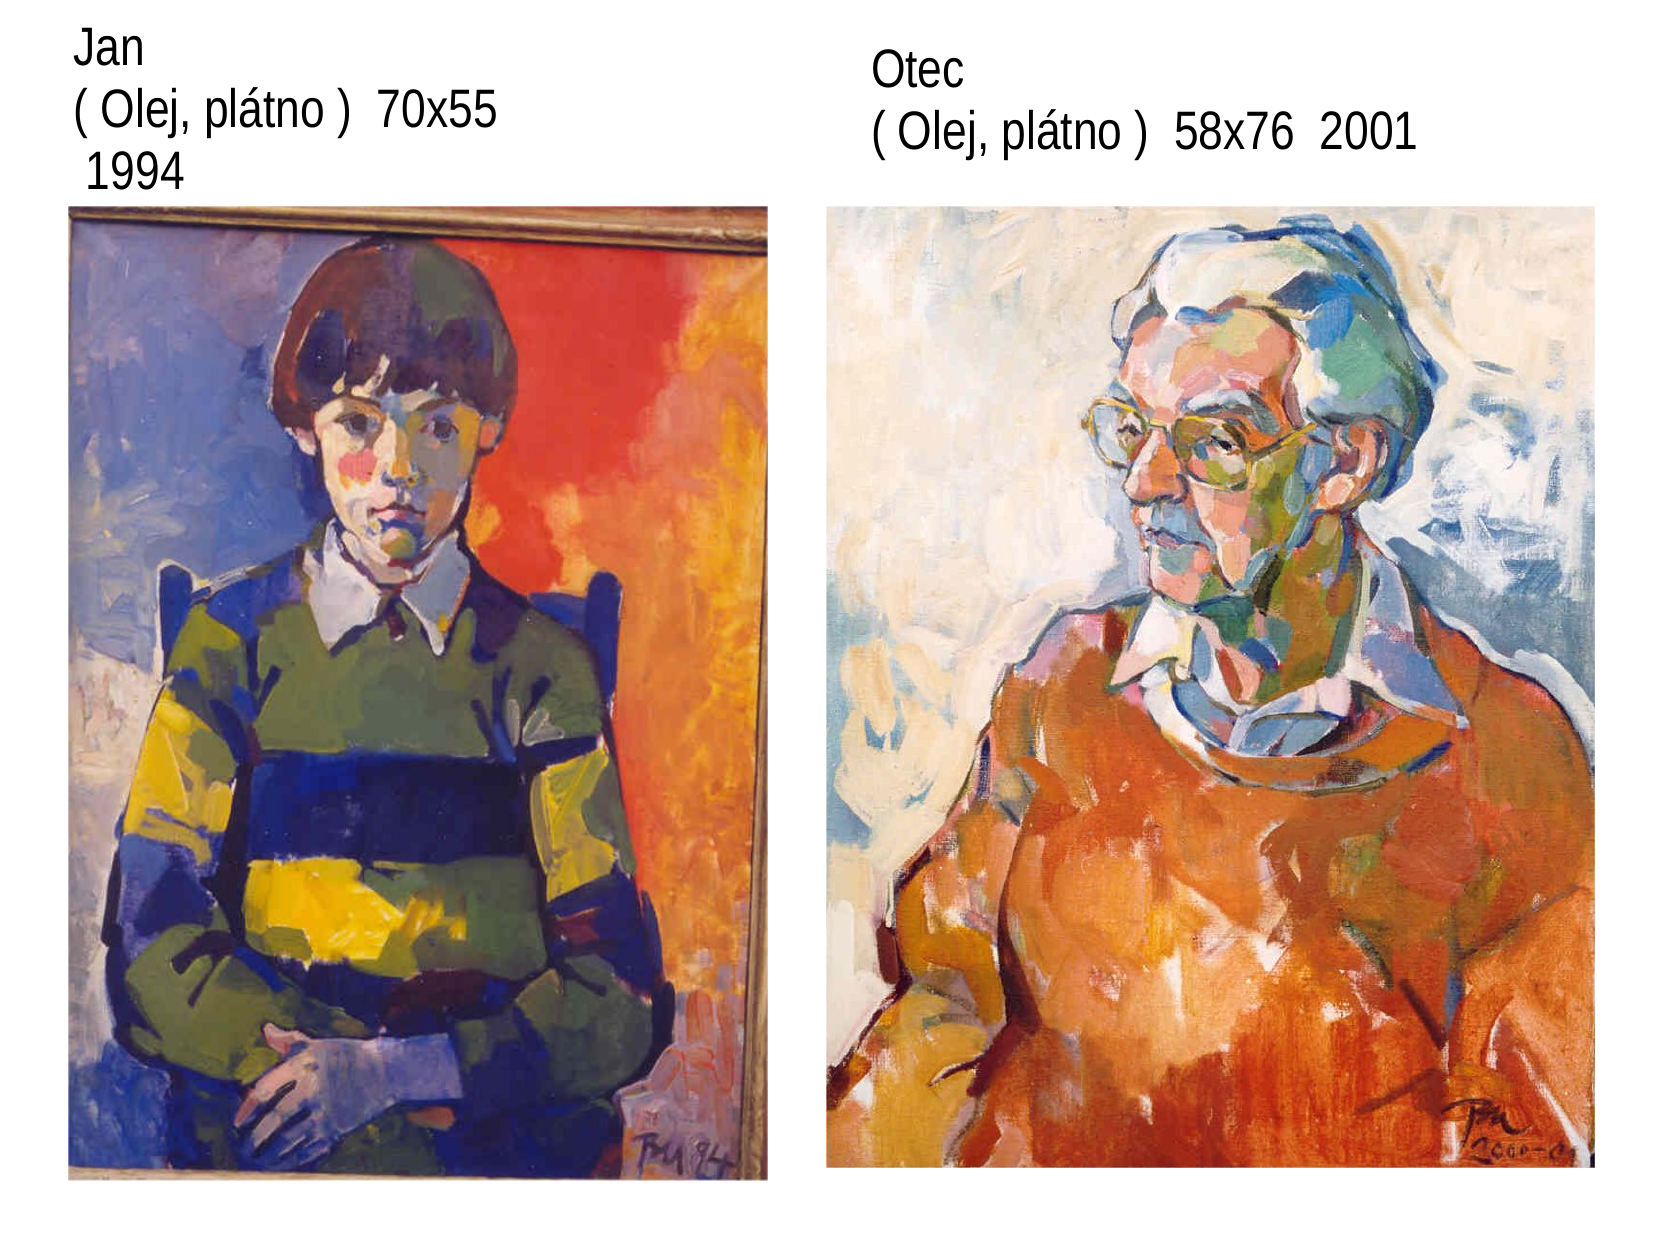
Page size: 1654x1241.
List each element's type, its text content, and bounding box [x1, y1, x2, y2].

text_box Jan ( Olej, plátno ) 70x55 1994 [59, 7, 532, 207]
text_box Otec ( Olej, plátno ) 58x76 2001 [856, 29, 1477, 168]
picture [826, 206, 1595, 1168]
picture [68, 206, 768, 1182]
